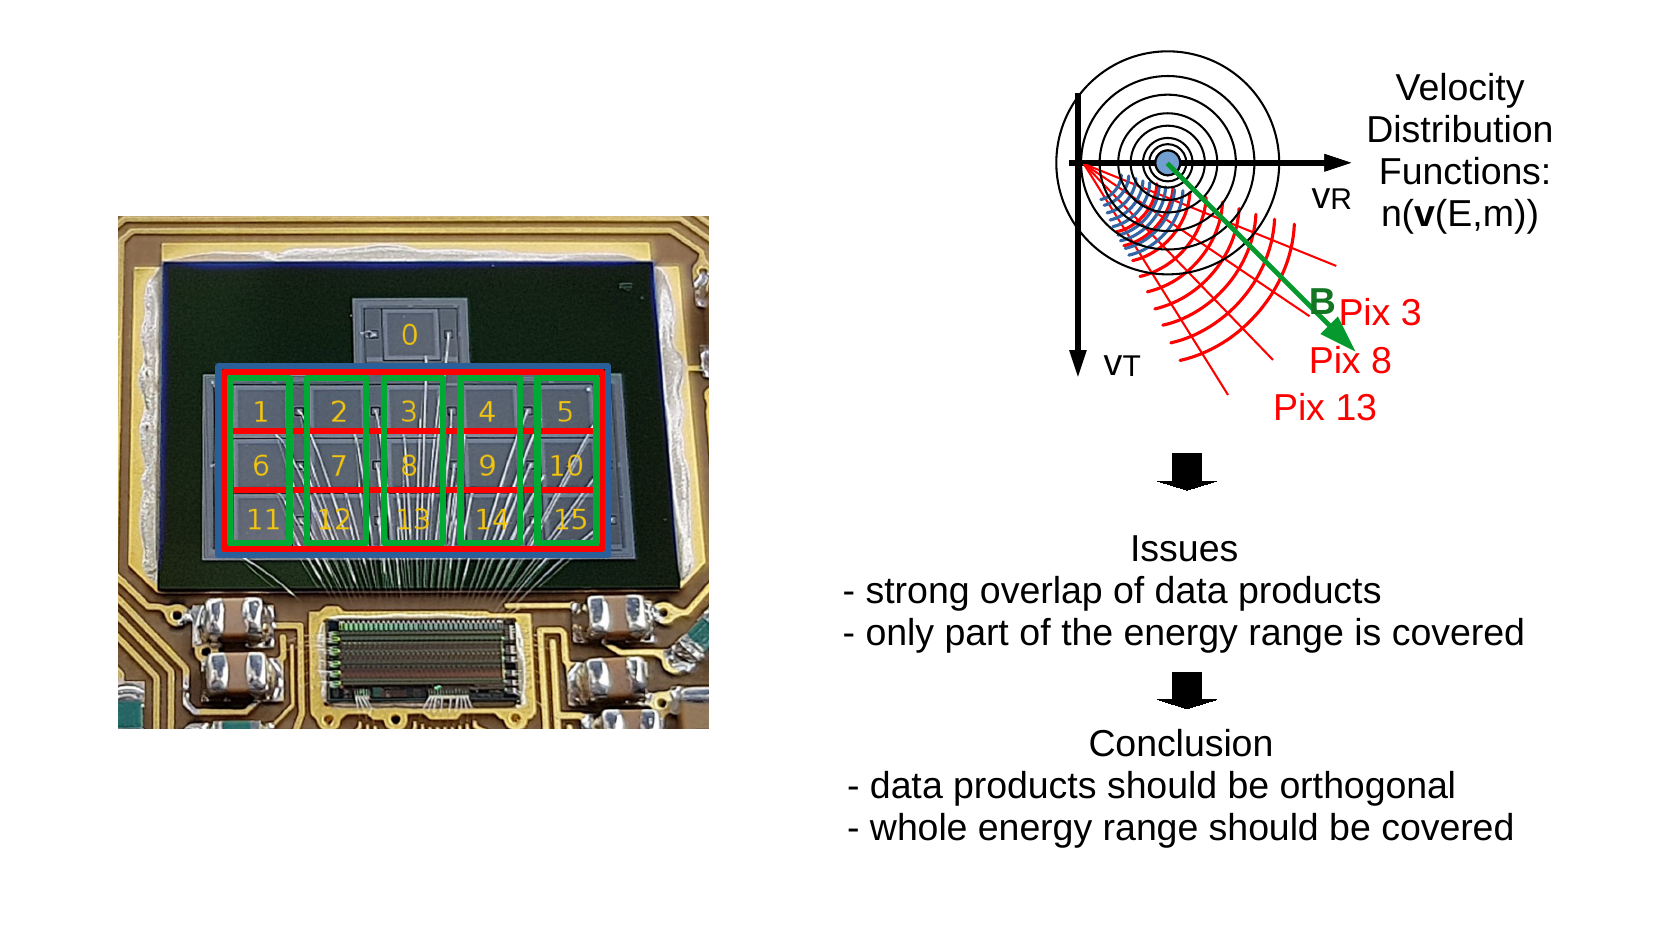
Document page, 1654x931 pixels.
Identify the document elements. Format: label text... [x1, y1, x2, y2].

text_box [1159, 201, 1164, 210]
picture [118, 216, 709, 729]
text_box Pix 8 [1293, 332, 1407, 389]
text_box [1187, 225, 1200, 246]
text_box [1150, 233, 1166, 246]
text_box [1128, 248, 1146, 256]
text_box [1125, 203, 1136, 214]
text_box [1168, 213, 1178, 229]
text_box [1112, 220, 1128, 227]
text_box [1266, 219, 1275, 258]
text_box Issues - strong overlap of data products - only part of the energy range is covered [828, 520, 1541, 661]
text_box [1160, 232, 1176, 248]
text_box [1152, 200, 1157, 208]
text_box [1139, 231, 1155, 243]
text_box [1114, 190, 1125, 202]
text_box Pix 13 [1258, 379, 1393, 437]
text_box [1154, 214, 1168, 229]
text_box [1143, 196, 1148, 204]
text_box vT [1088, 333, 1156, 397]
text_box [1147, 213, 1158, 226]
text_box [1170, 264, 1264, 343]
text_box Pix 3 [1346, 284, 1437, 341]
text_box Velocity Distribution Functions: n(v(E,m)) [1351, 59, 1569, 242]
text_box [1147, 275, 1183, 292]
text_box [1166, 201, 1173, 211]
text_box [1157, 453, 1217, 491]
text_box B [1294, 273, 1351, 331]
text_box [1137, 210, 1148, 222]
text_box [1136, 231, 1152, 242]
text_box [1201, 206, 1206, 220]
text_box [1162, 249, 1249, 326]
text_box [1129, 229, 1145, 239]
text_box [1141, 211, 1152, 224]
text_box [1215, 220, 1220, 233]
text_box [1157, 672, 1217, 709]
text_box [1187, 238, 1214, 271]
text_box vR [1296, 167, 1351, 230]
text_box [1131, 184, 1136, 194]
text_box [1110, 181, 1120, 196]
text_box [1154, 263, 1221, 309]
text_box Conclusion - data products should be orthogonal - whole energy range should be covered [832, 715, 1530, 899]
text_box [1125, 245, 1136, 249]
text_box [1119, 197, 1130, 208]
text_box [1155, 150, 1181, 176]
text_box [1130, 207, 1142, 218]
text_box [1178, 199, 1182, 210]
text_box [1177, 211, 1187, 229]
text_box [1180, 280, 1280, 361]
text_box [1224, 235, 1235, 257]
text_box [1132, 250, 1157, 261]
text_box [1137, 191, 1142, 200]
text_box [1110, 215, 1122, 220]
text_box [1149, 199, 1154, 207]
text_box [1282, 224, 1295, 274]
text_box [1153, 249, 1185, 272]
text_box [1122, 226, 1138, 235]
text_box [1118, 224, 1135, 232]
